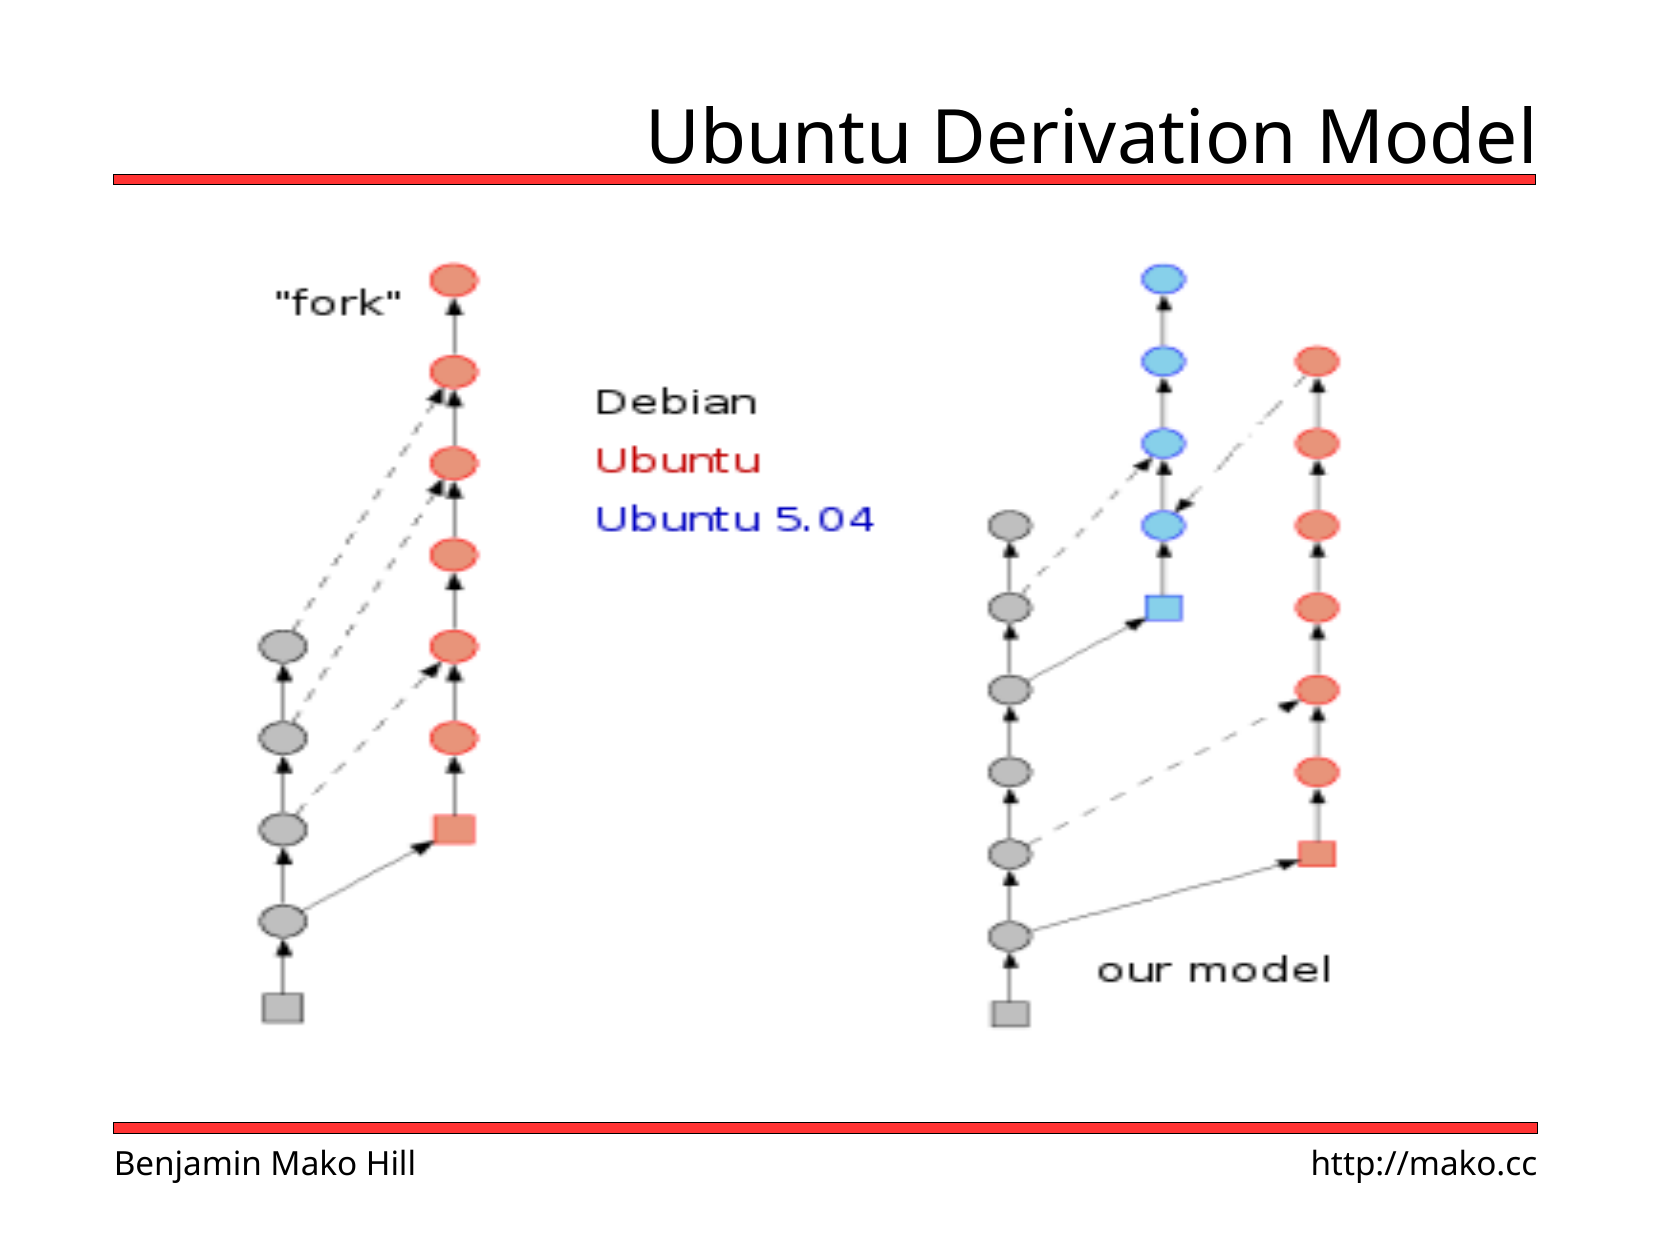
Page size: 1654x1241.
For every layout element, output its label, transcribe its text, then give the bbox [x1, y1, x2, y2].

picture [244, 244, 1391, 1044]
title Ubuntu Derivation Model [125, 70, 1538, 198]
